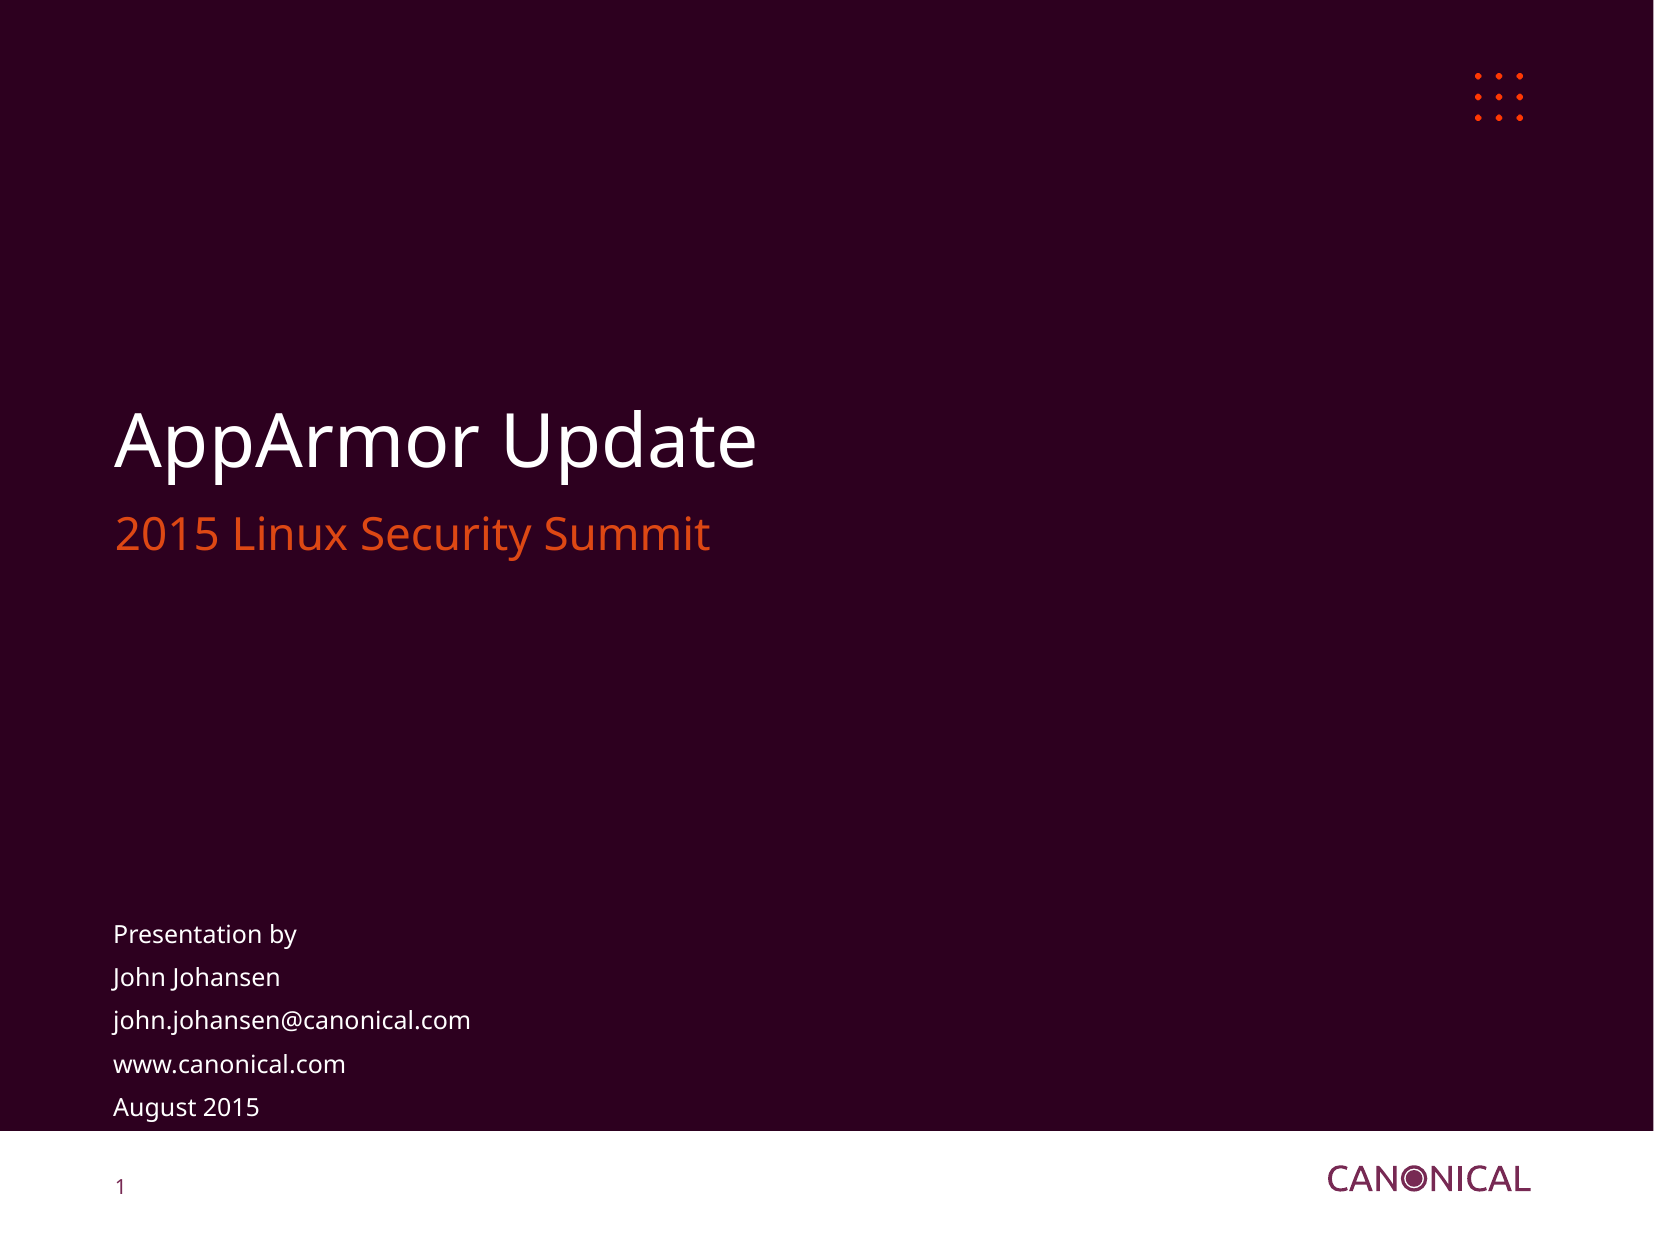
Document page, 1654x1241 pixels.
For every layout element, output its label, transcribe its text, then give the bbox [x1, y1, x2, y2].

picture [0, 0, 1654, 1131]
title AppArmor Update 2015 Linux Security Summit [114, 293, 1293, 637]
list Presentation by John Johansen john.johansen@canonical.com www.canonical.com August 2015 [113, 913, 817, 1171]
